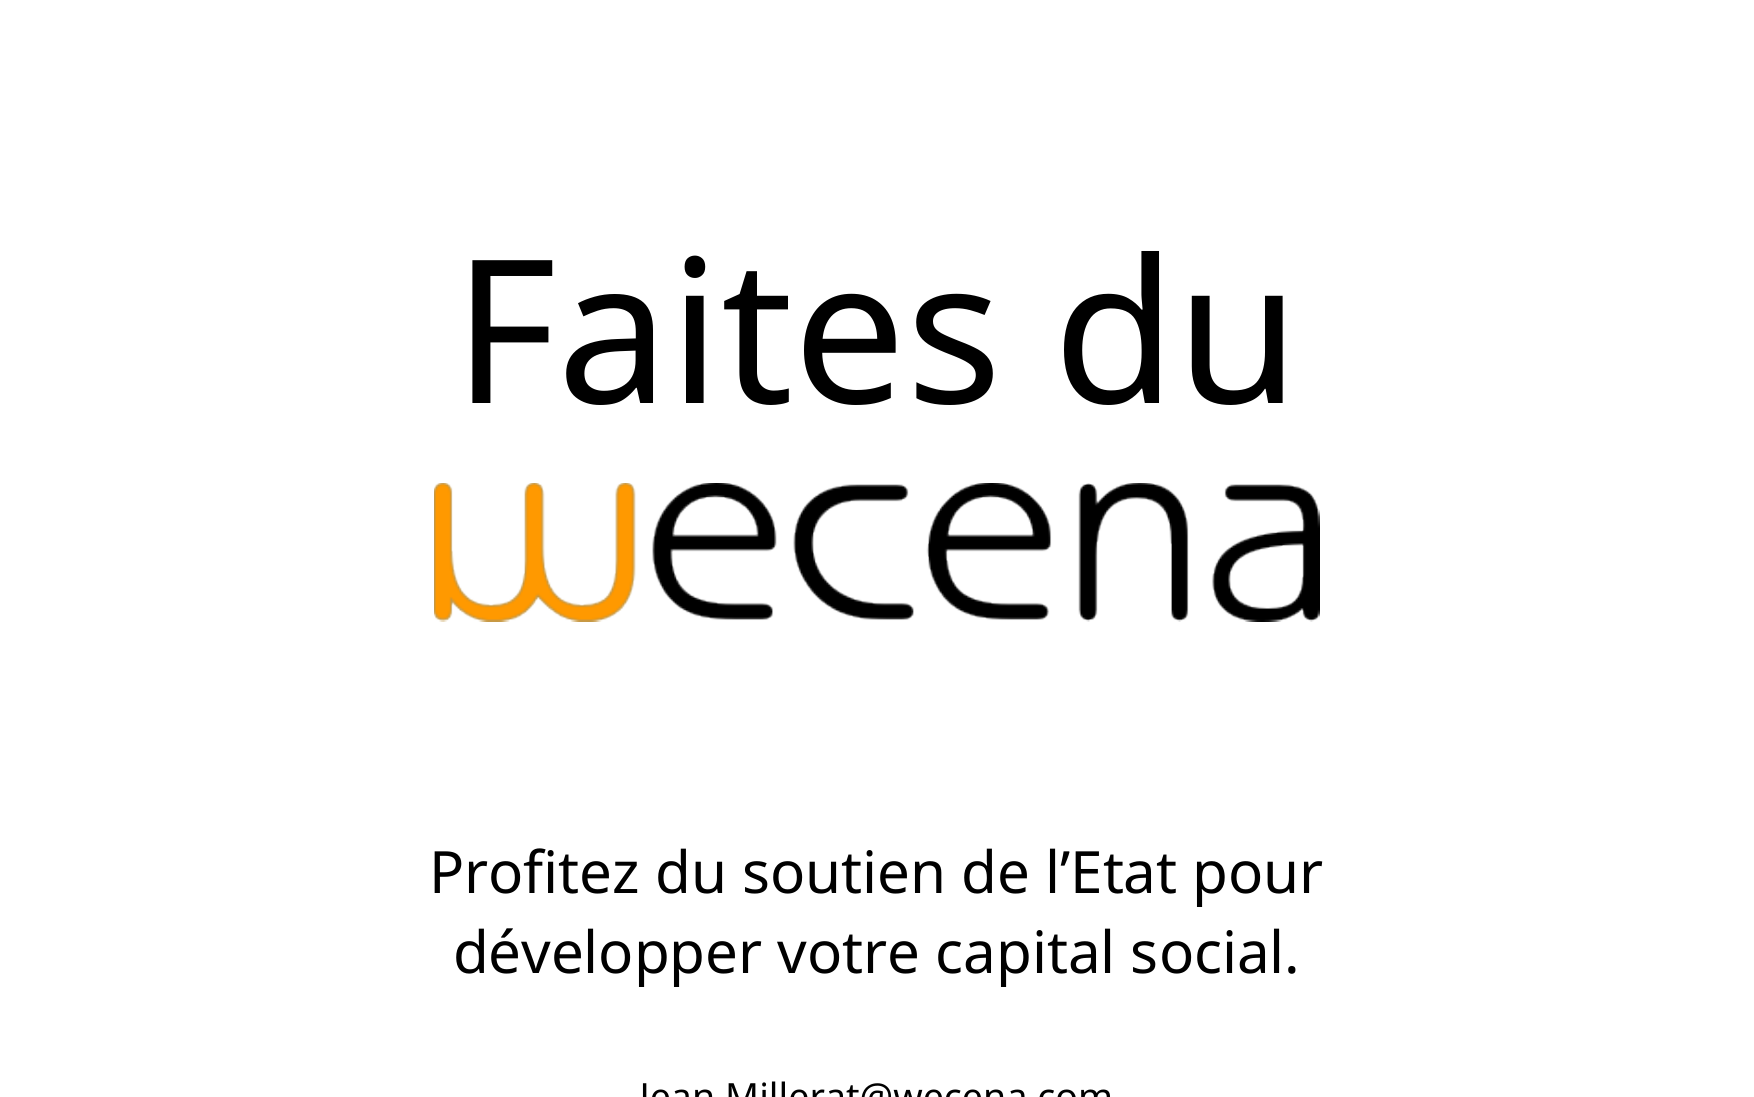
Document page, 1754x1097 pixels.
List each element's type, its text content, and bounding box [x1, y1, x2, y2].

subtitle Profitez du soutien de l’Etat pour développer votre capital social. Jean.Millerat@wecena.com [262, 823, 1491, 1097]
title Faites du [131, 198, 1623, 453]
picture [434, 483, 1320, 622]
